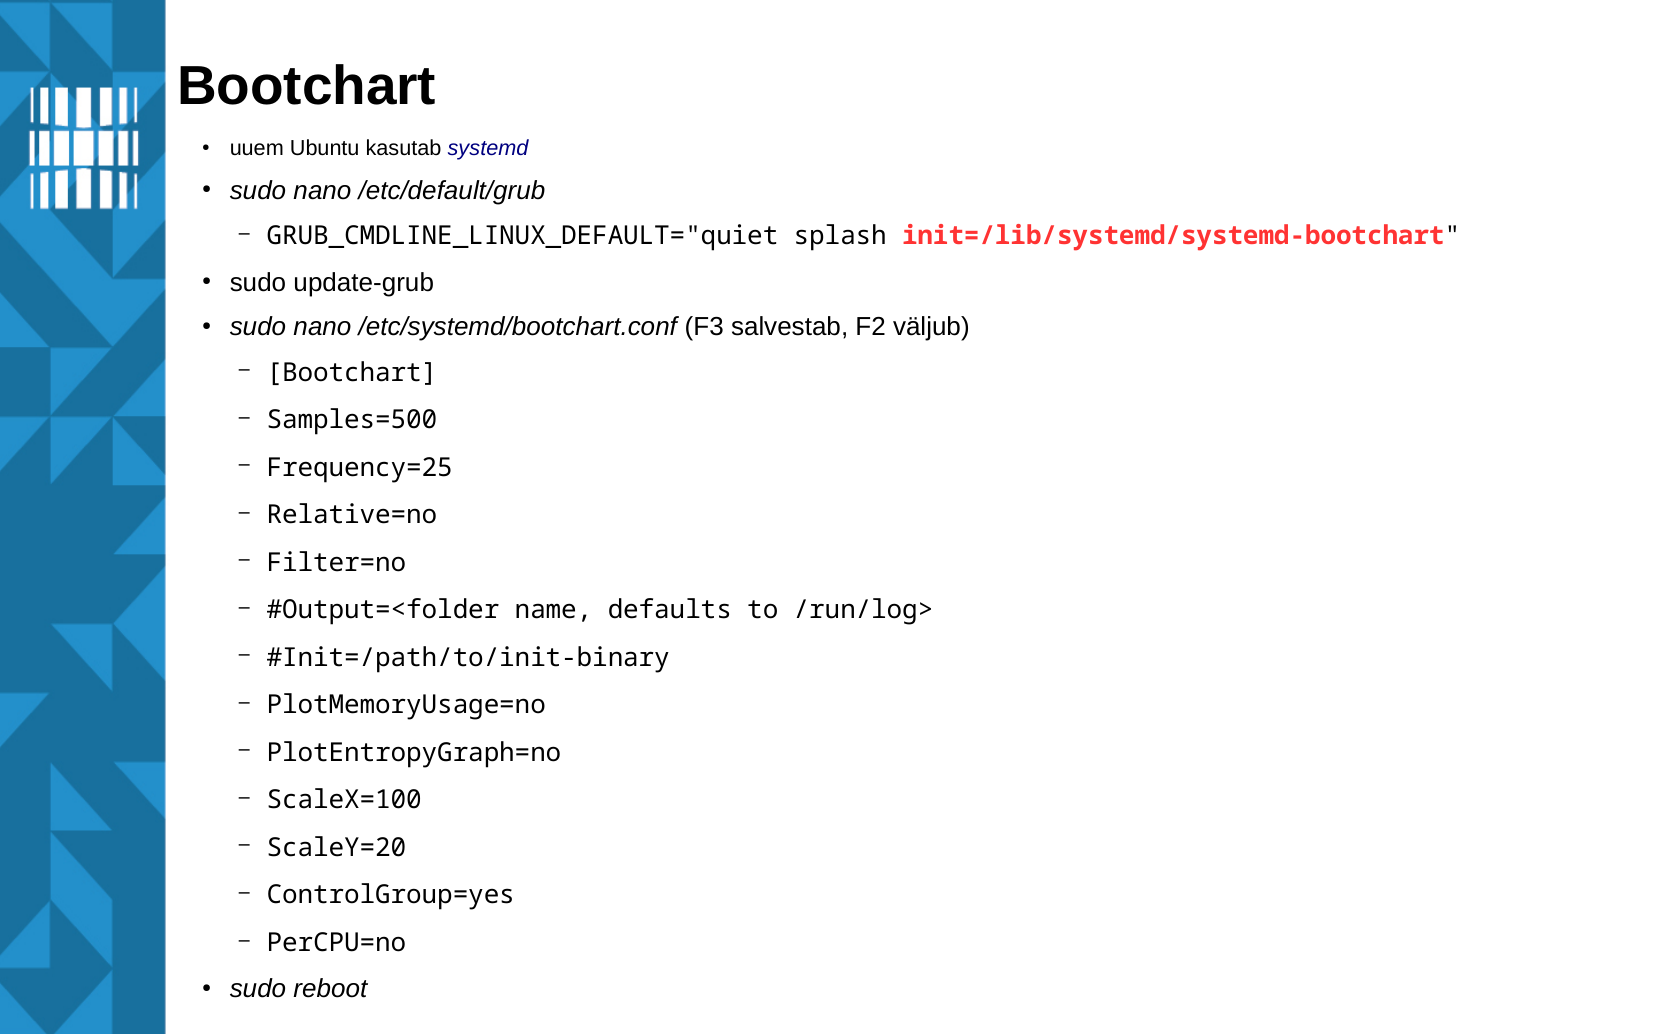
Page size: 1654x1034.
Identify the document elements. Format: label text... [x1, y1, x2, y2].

title Bootchart [177, 34, 1595, 137]
list uuem Ubuntu kasutab systemd sudo nano /etc/default/grub GRUB_CMDLINE_LINUX_DEFAULT="quiet splash init=/lib/systemd/systemd-bootchart" sudo update-grub sudo nano /etc/systemd/bootchart.conf (F3 salvestab, F2 väljub) [Bootchart] Samples=500 Frequency=25 Relative=no Filter=no #Output=<folder name, defaults to /run/log> #Init=/path/to/init-binary PlotMemoryUsage=no PlotEntropyGraph=no ScaleX=100 ScaleY=20 ControlGroup=yes PerCPU=no sudo reboot [192, 136, 1595, 1016]
